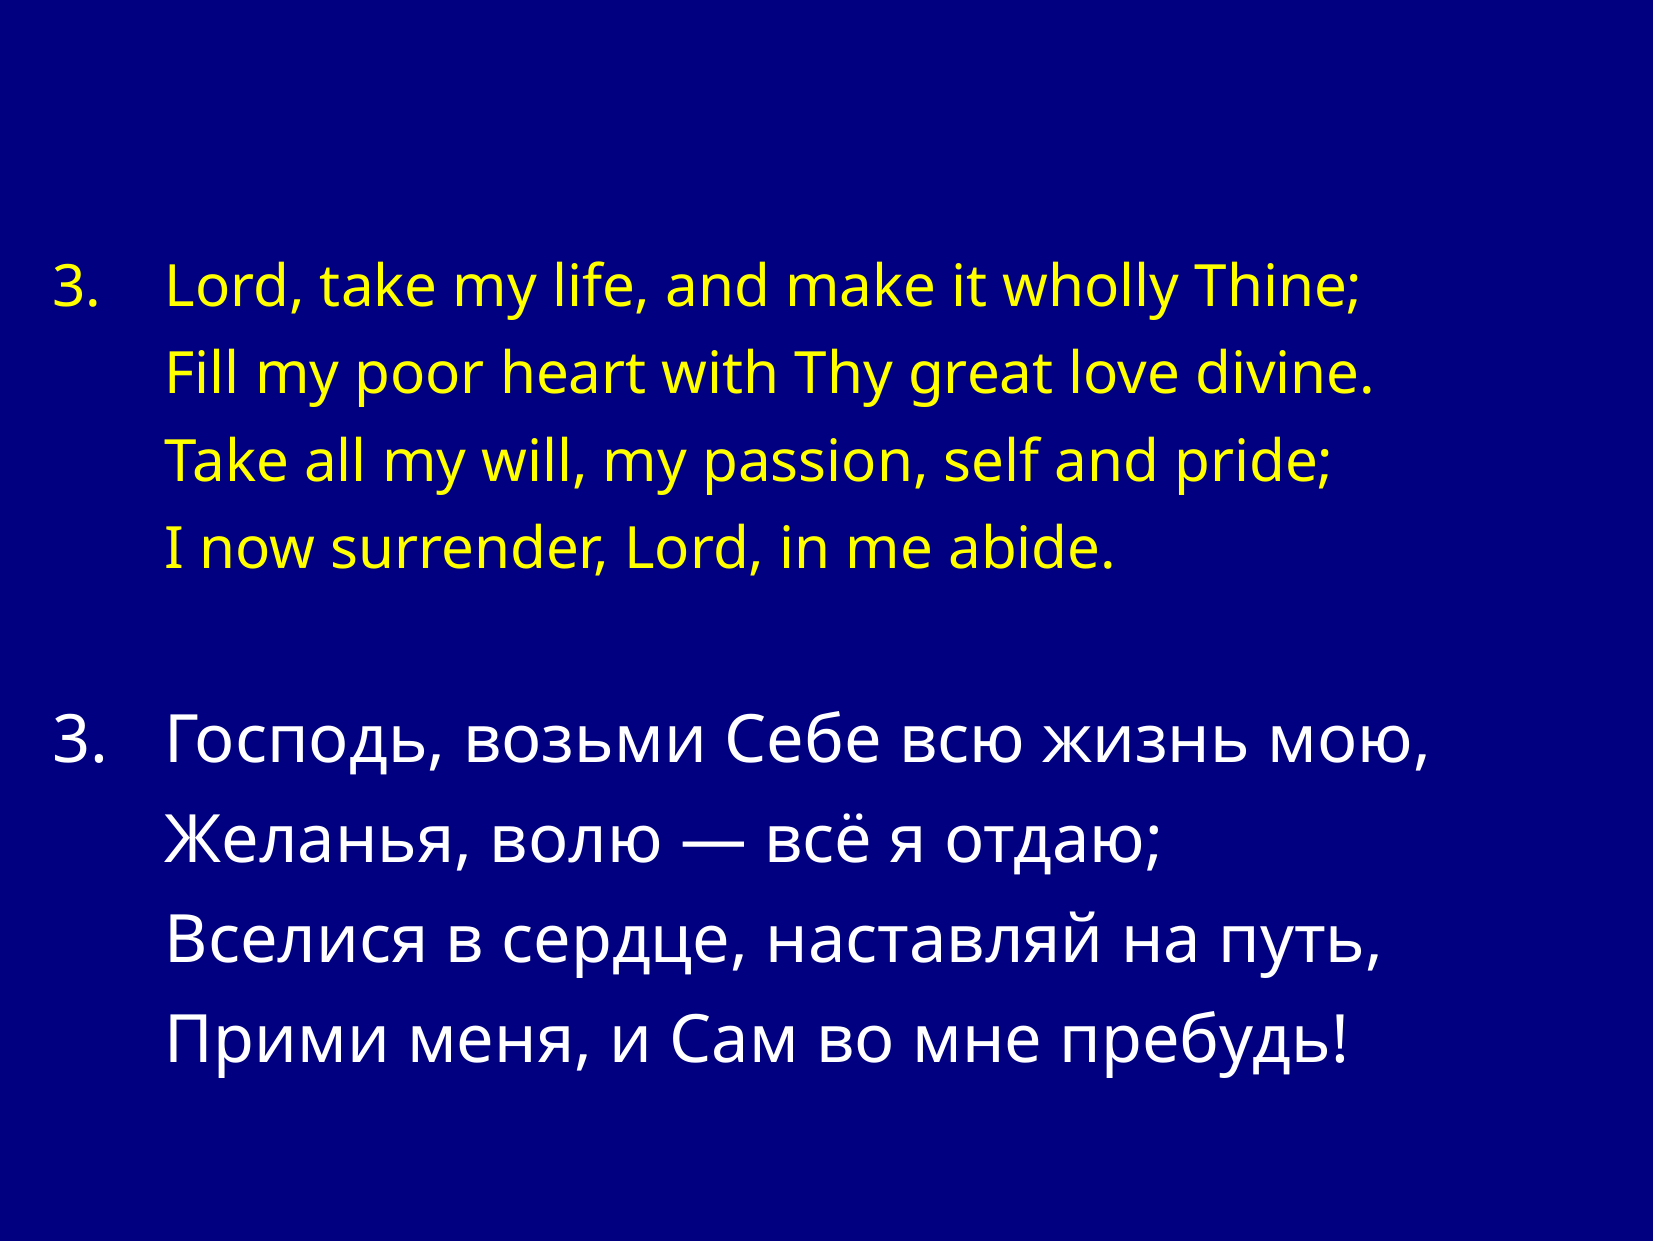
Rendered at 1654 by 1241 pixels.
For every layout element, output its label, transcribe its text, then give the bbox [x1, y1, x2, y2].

text_box 3. Lord, take my life, and make it wholly Thine; Fill my poor heart with Thy great love divine. Take all my will, my passion, self and pride; I now surrender, Lord, in me abide. [37, 150, 1651, 638]
text_box 3. Господь, возьми Себе всю жизнь мою, Желанья, волю — всё я отдаю; Вселися в сердце, наставляй на путь, Прими меня, и Сам во мне пребудь! [37, 675, 1576, 1163]
